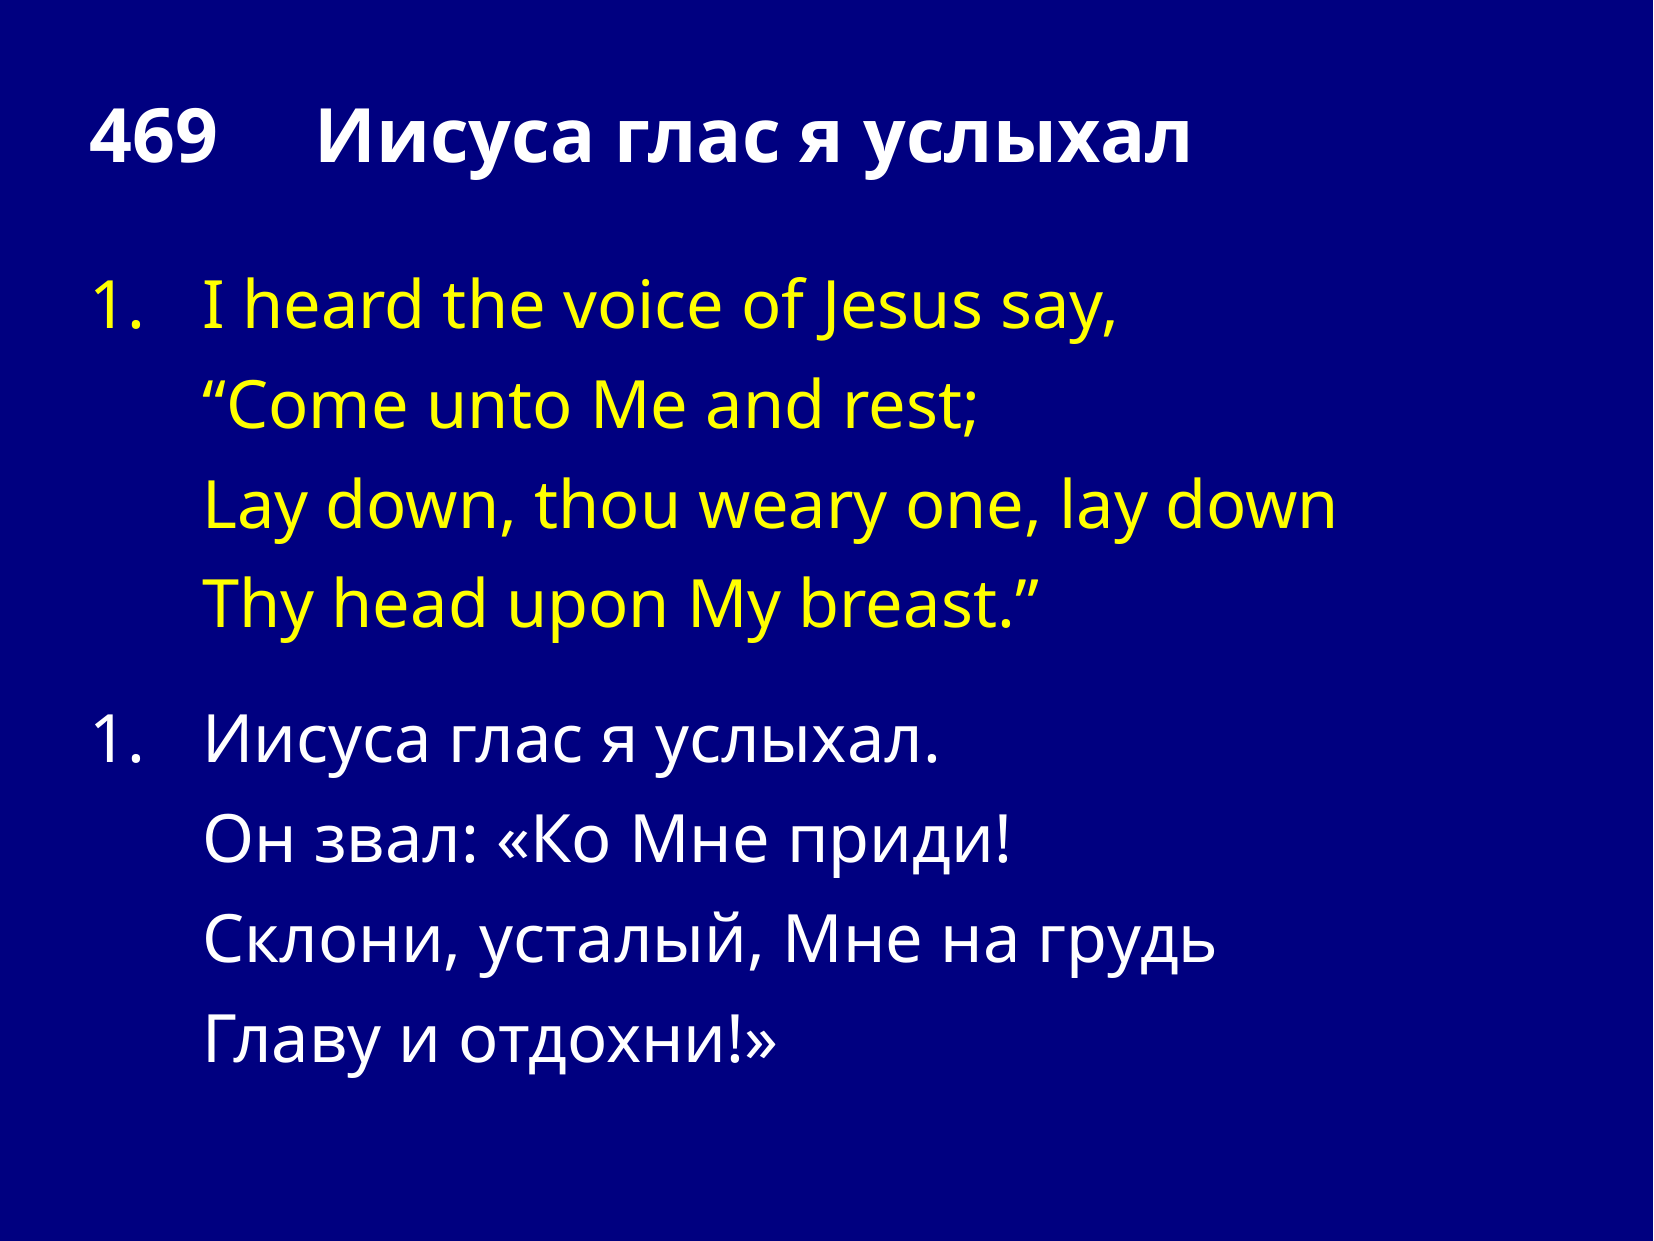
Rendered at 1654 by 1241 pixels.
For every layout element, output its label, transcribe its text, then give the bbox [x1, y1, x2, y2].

text_box 1. Иисуса глас я услыхал. Он звал: «Ко Мне приди! Склони, усталый, Мне на грудь Главу и отдохни!» [75, 675, 1576, 1163]
text_box 1. I heard the voice of Jesus say, “Come unto Me and rest; Lay down, thou weary one, lay down Thy head upon My breast.” [75, 188, 1576, 638]
text_box 469 Иисуса глас я услыхал [75, 75, 1576, 188]
